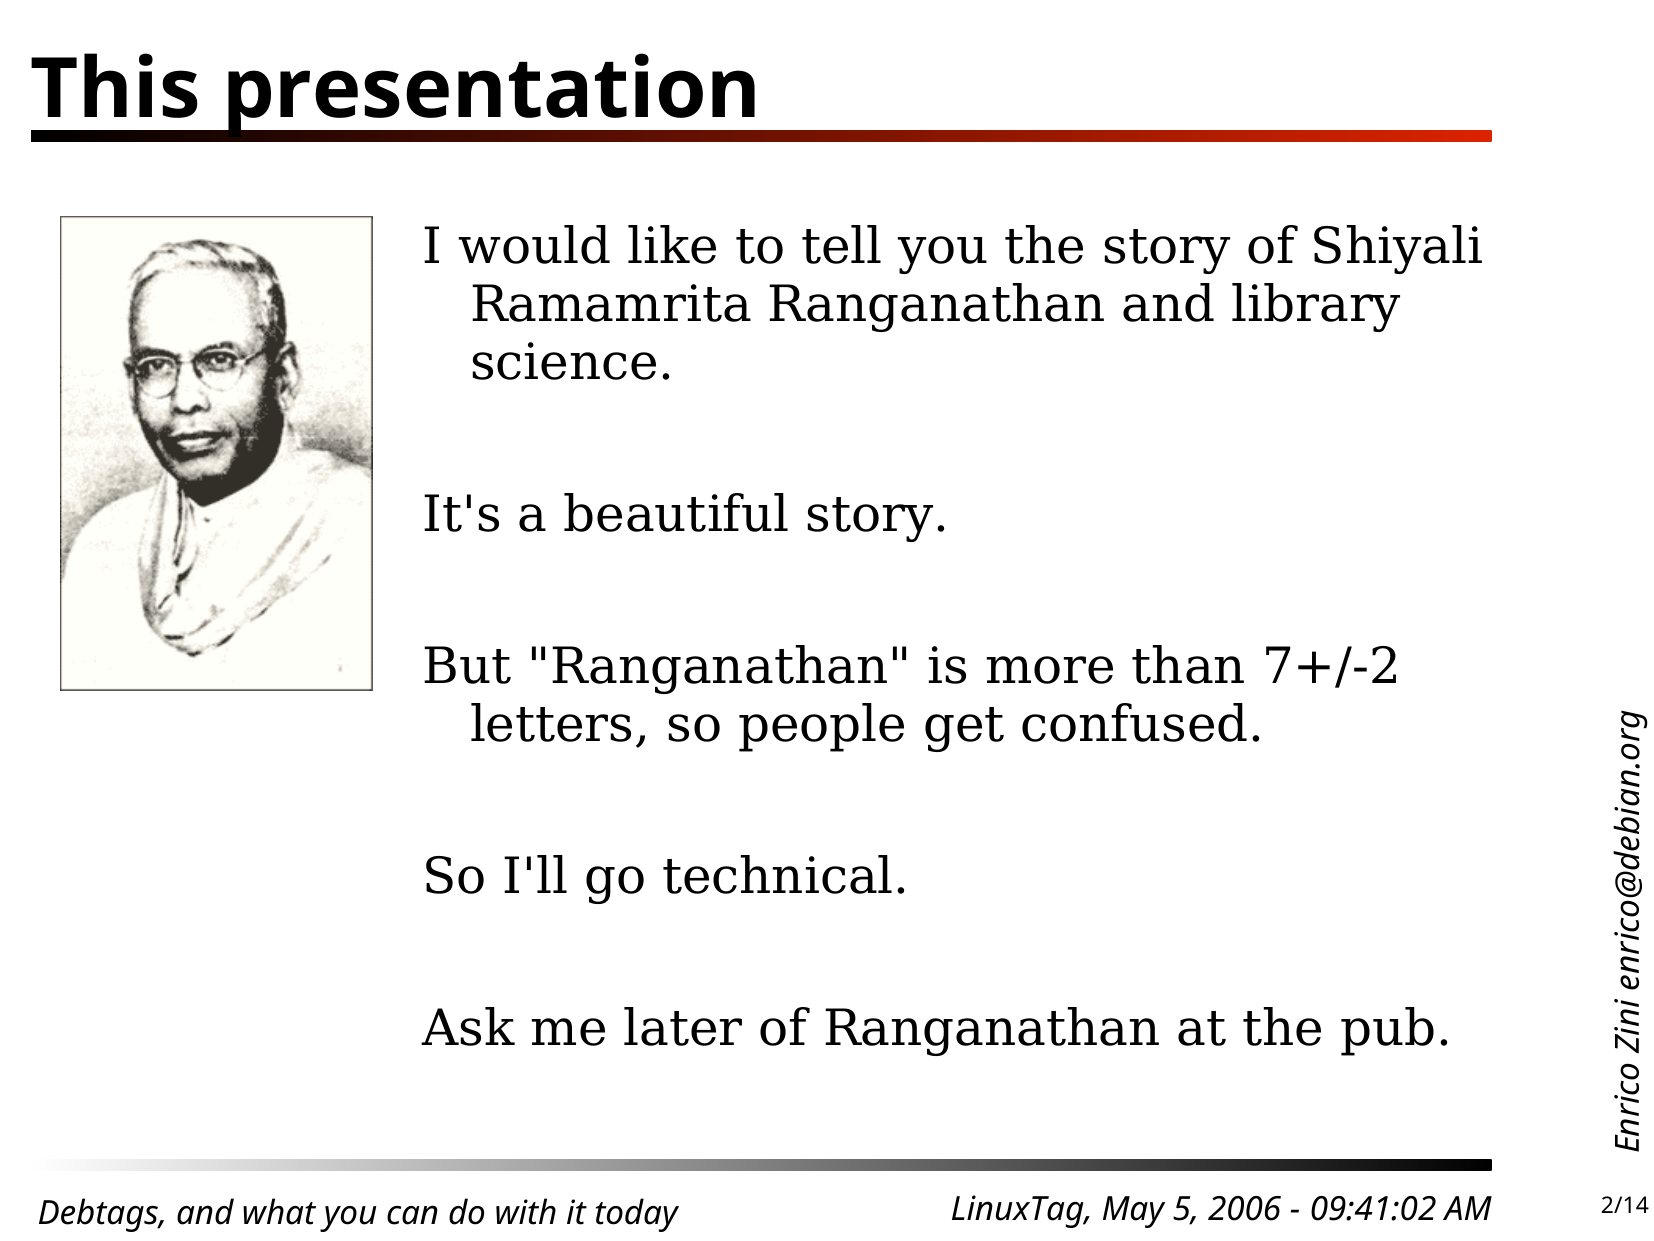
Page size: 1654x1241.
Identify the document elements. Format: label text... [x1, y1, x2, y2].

text_box This presentation [30, 28, 1438, 165]
picture [60, 216, 373, 691]
text_box I would like to tell you the story of Shiyali Ramamrita Ranganathan and library science. It's a beautiful story. But "Ranganathan" is more than 7+/-2 letters, so people get confused. So I'll go technical. Ask me later of Ranganathan at the pub. [422, 216, 1495, 1157]
